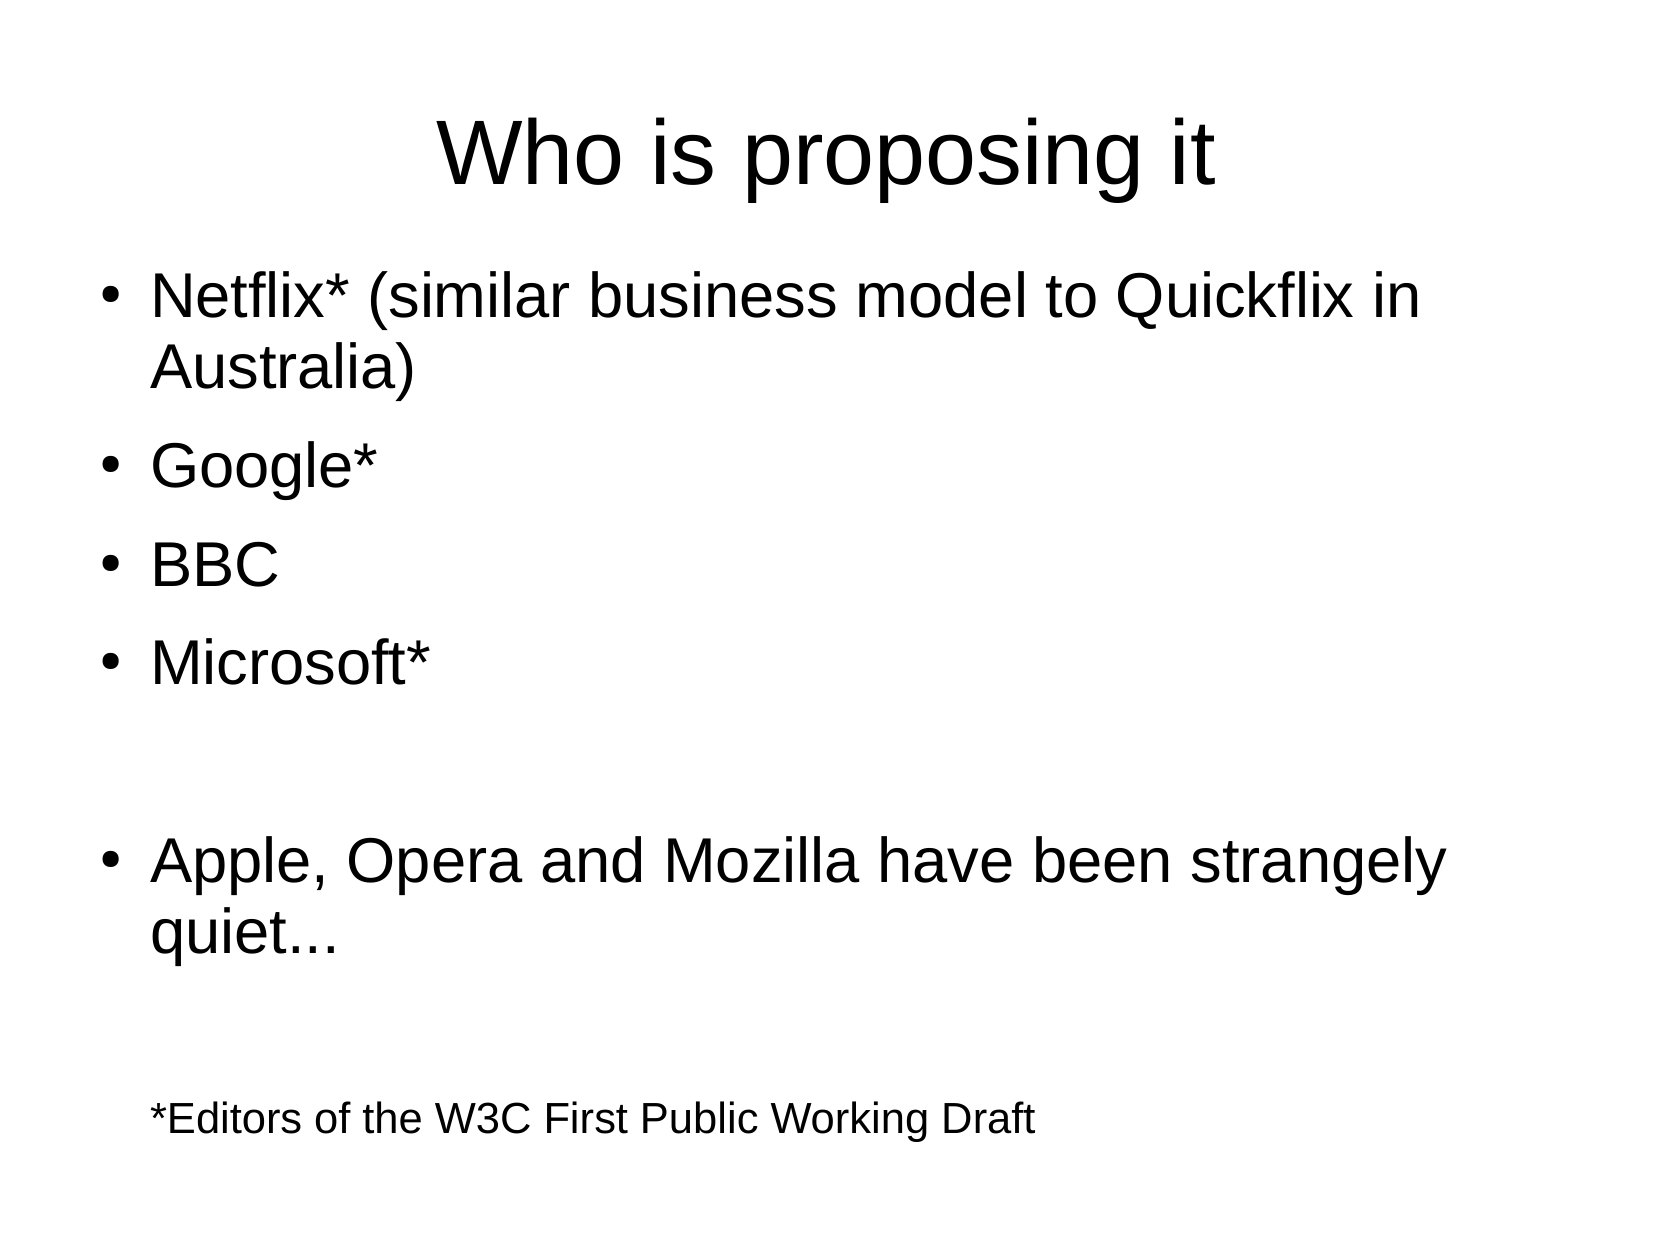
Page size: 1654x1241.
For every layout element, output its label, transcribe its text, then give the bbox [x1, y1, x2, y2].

title Who is proposing it [82, 49, 1571, 257]
list Netflix* (similar business model to Quickflix in Australia) Google* BBC Microsoft* Apple, Opera and Mozilla have been strangely quiet... *Editors of the W3C First Public Working Draft [82, 260, 1538, 1146]
